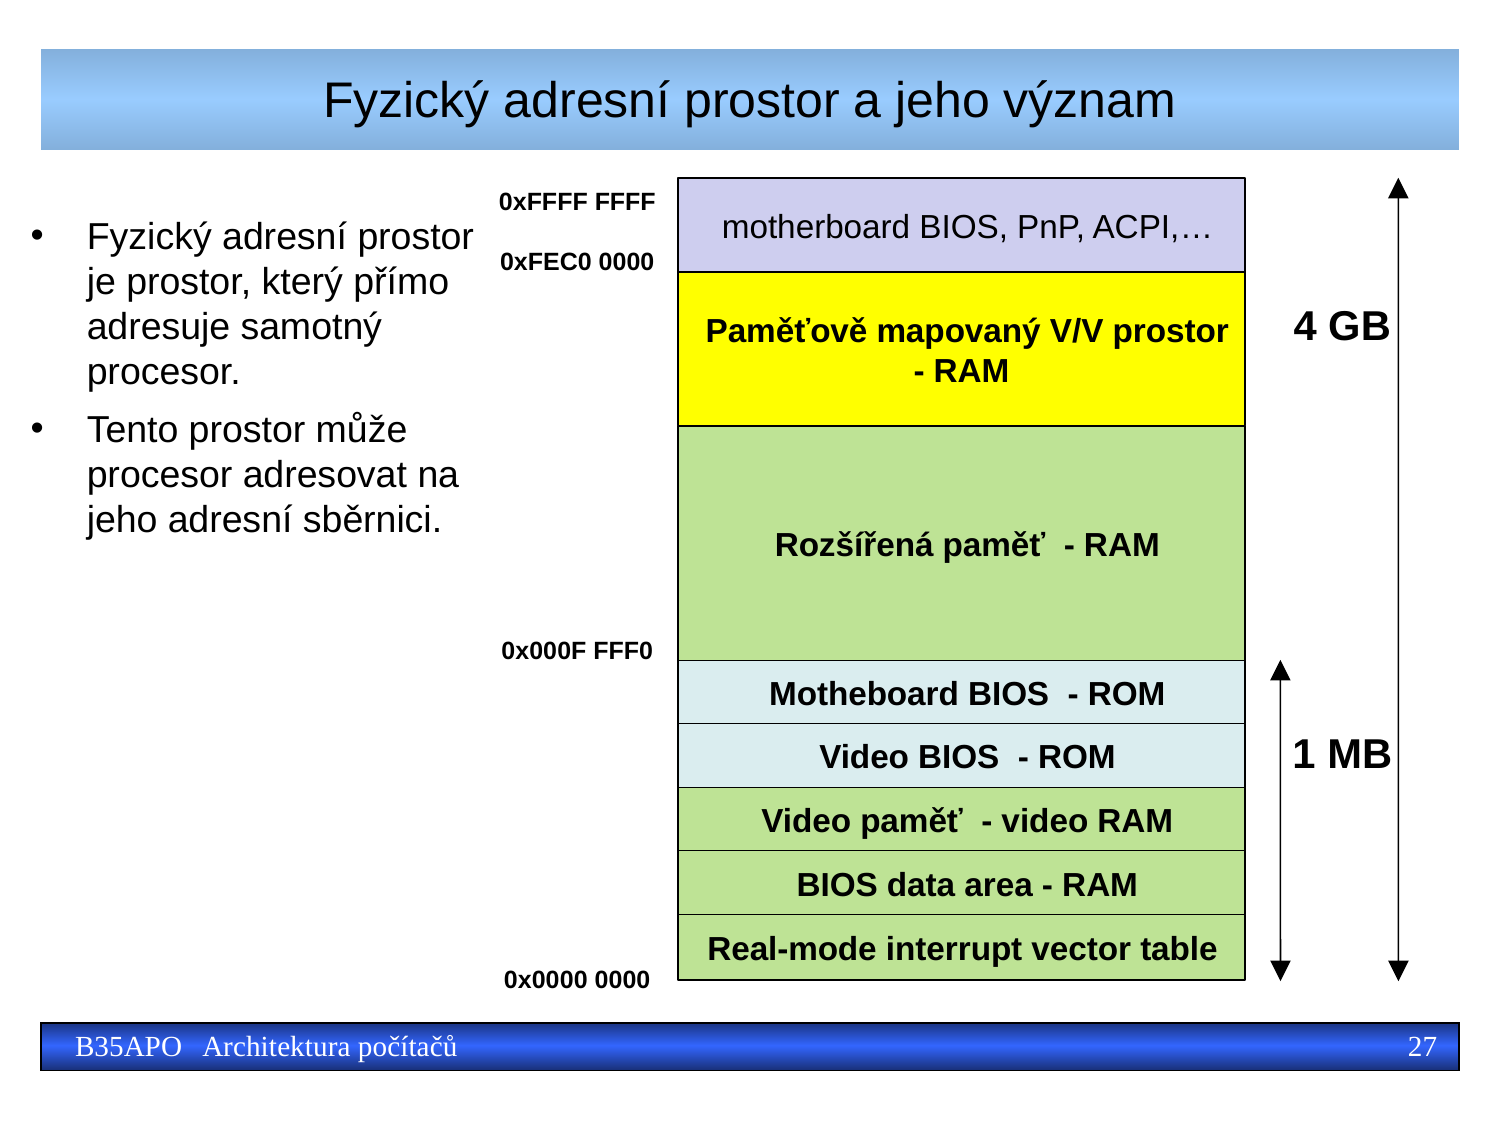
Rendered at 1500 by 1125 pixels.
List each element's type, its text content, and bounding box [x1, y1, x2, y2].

text_box BIOS data area - RAM [678, 850, 1246, 915]
text_box Motheboard BIOS - ROM [690, 661, 1246, 724]
title Fyzický adresní prostor a jeho význam [41, 49, 1459, 150]
text_box Video paměť - video RAM [690, 788, 1246, 850]
text_box 4 GB [1209, 290, 1476, 357]
text_box Video BIOS - ROM [690, 724, 1246, 788]
text_box Rozšířená paměť - RAM [690, 426, 1246, 661]
text_box motherboard BIOS, PnP, ACPI,… [690, 177, 1246, 272]
text_box Paměťově mapovaný V/V prostor - RAM [690, 272, 1246, 426]
text_box Real-mode interrupt vector table [690, 915, 1246, 980]
text_box Fyzický adresní prostor je prostor, který přímo adresuje samotný procesor. Tento prostor může procesor adresovat na jeho adresní sběrnici. [15, 204, 490, 631]
text_box 0xFFFF FFFF 0xFEC0 0000 0x000F FFF0 0x0000 0000 [465, 177, 690, 1002]
text_box 1 MB [1209, 718, 1476, 785]
